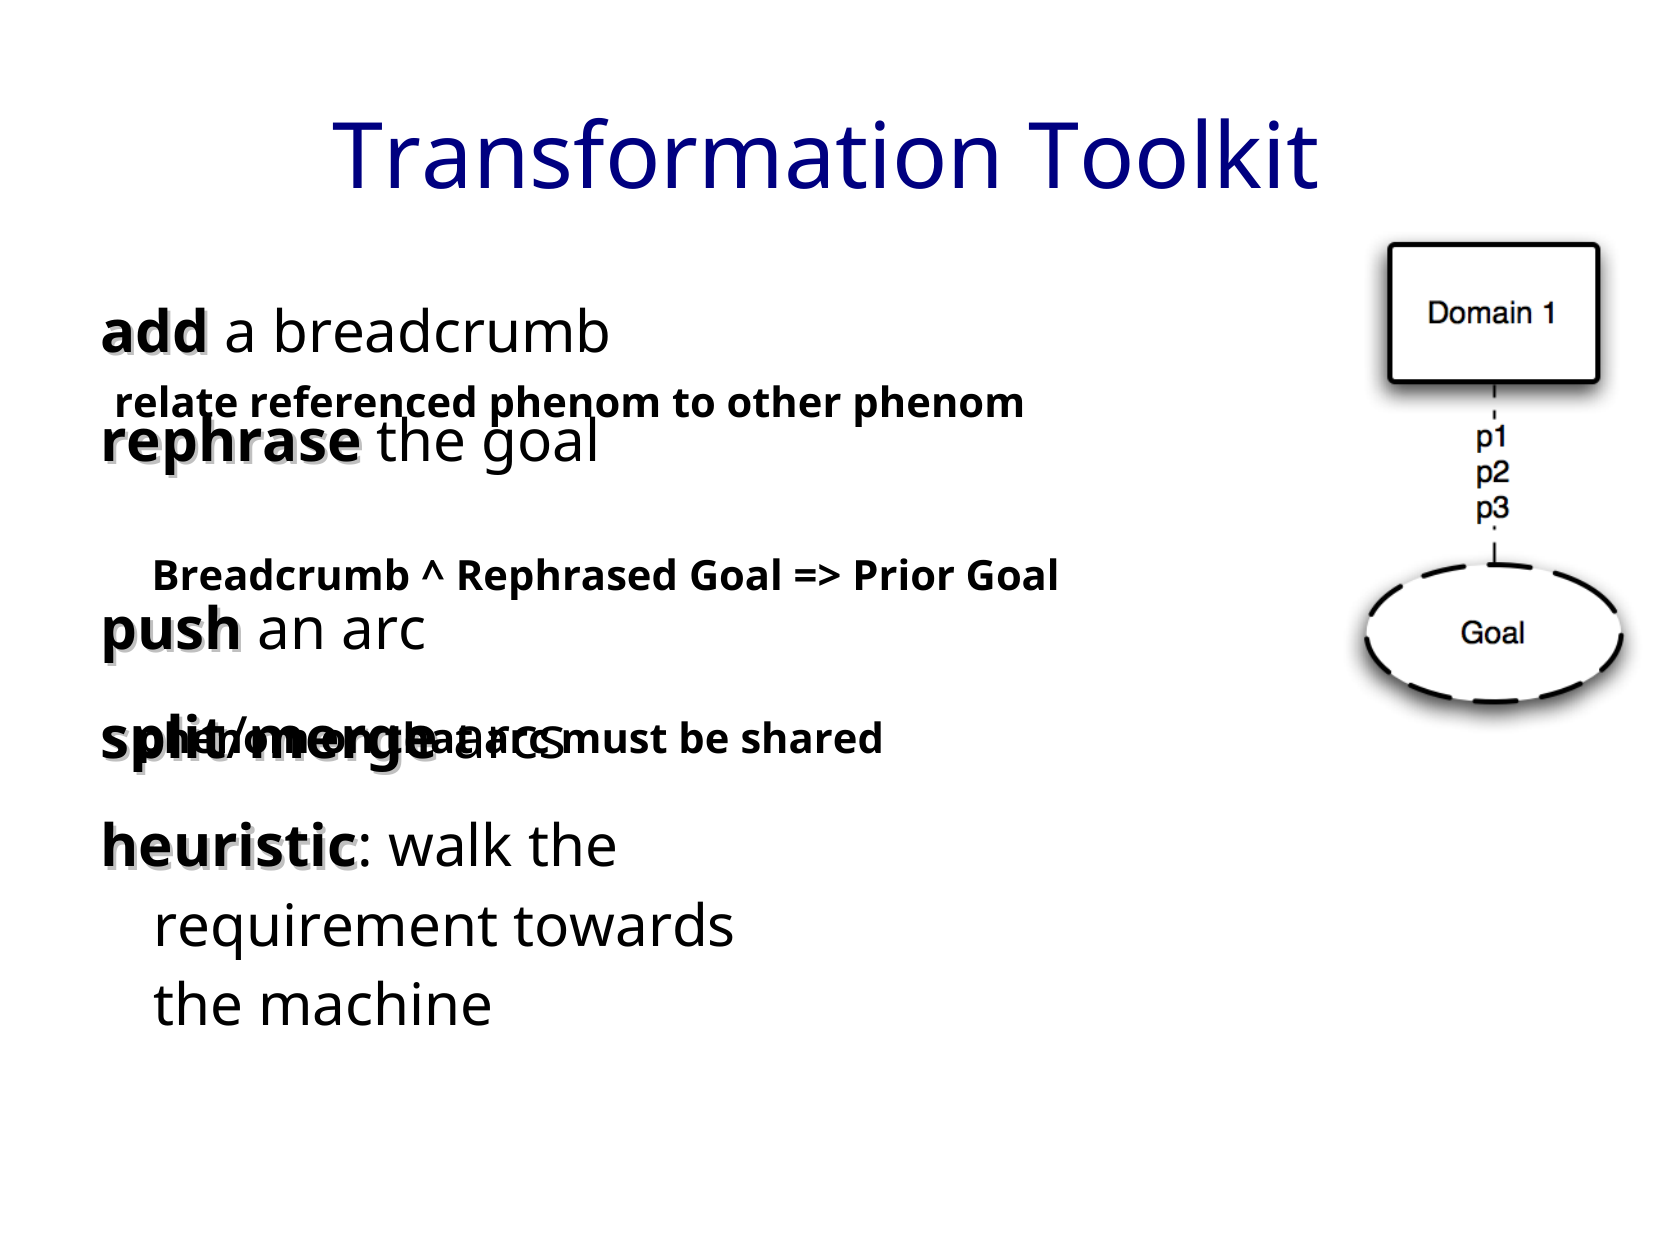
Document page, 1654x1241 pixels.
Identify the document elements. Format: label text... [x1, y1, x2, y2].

text_box relate referenced phenom to other phenom [112, 355, 1028, 447]
text_box Breadcrumb ^ Rephrased Goal => Prior Goal [104, 527, 1108, 620]
picture [1313, 204, 1654, 763]
title Transformation Toolkit [82, 49, 1571, 257]
list add a breadcrumb rephrase the goal push an arc split/merge arcs heuristic: walk the requirement towards the machine [82, 290, 809, 1156]
text_box phenom on that arc must be shared [87, 691, 935, 784]
